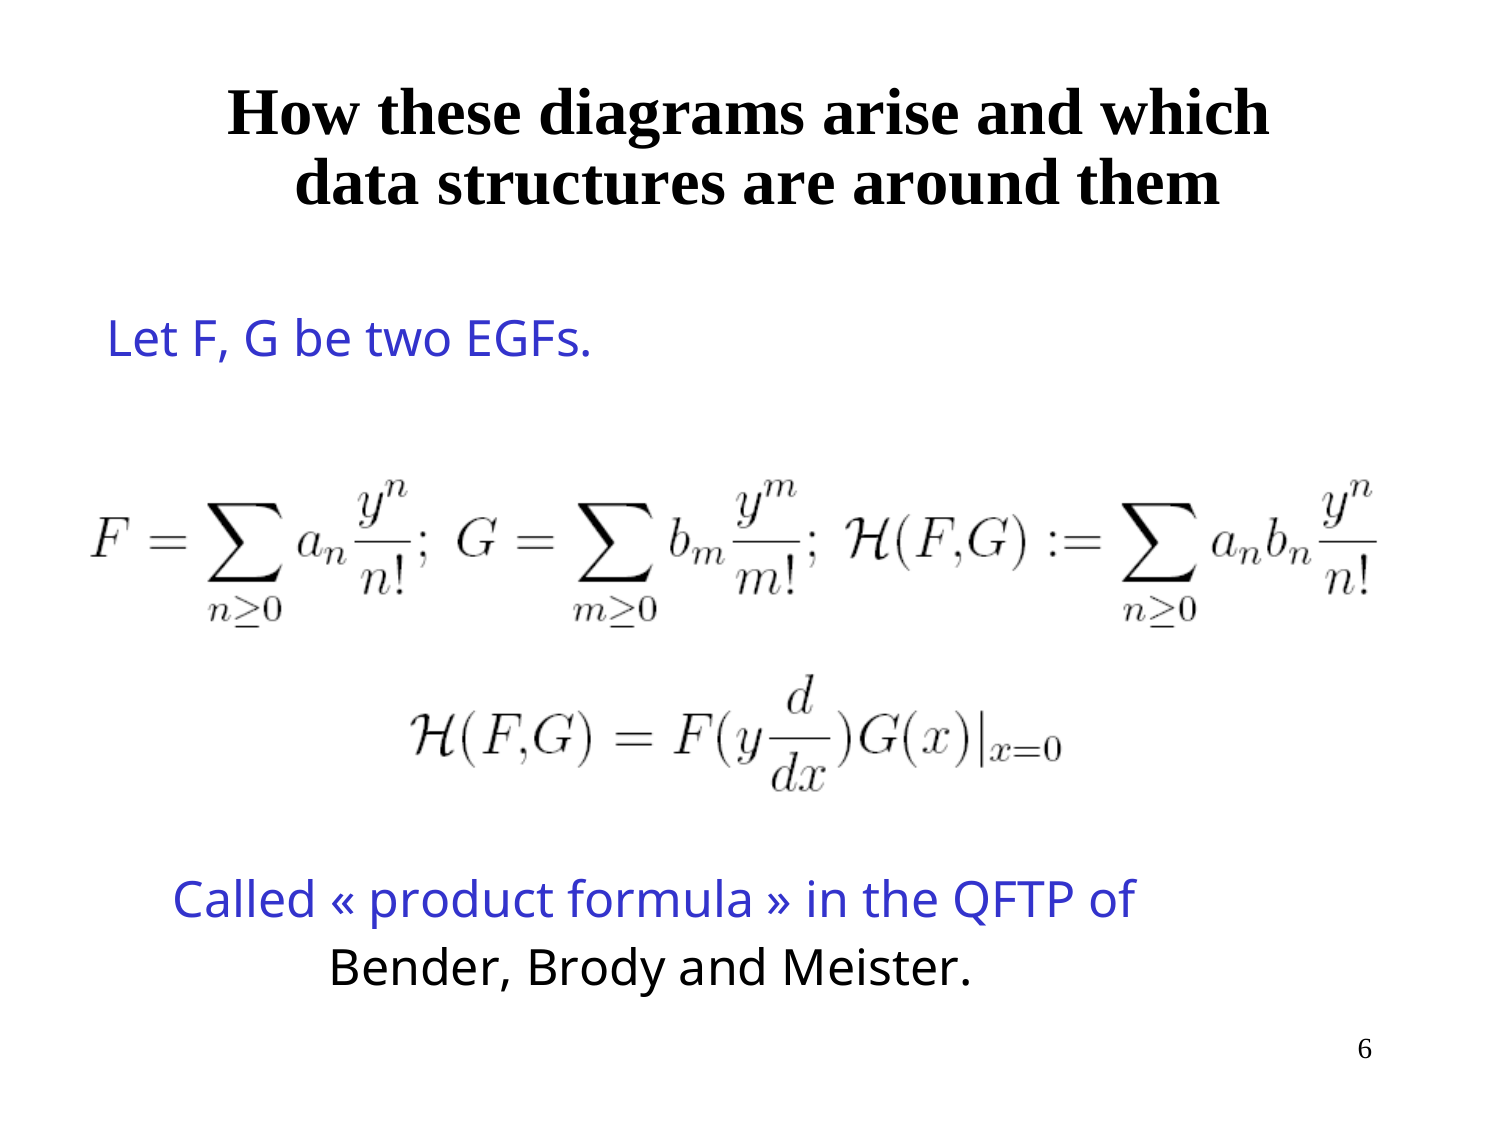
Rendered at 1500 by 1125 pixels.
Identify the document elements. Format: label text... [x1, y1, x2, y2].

text_box How these diagrams arise and which data structures are around them [212, 70, 1304, 231]
text_box Called « product formula » in the QFTP of Bender, Brody and Meister. [147, 856, 1252, 1039]
text_box Let F, G be two EGFs. [91, 295, 686, 379]
picture [403, 665, 1067, 798]
picture [86, 472, 1388, 634]
